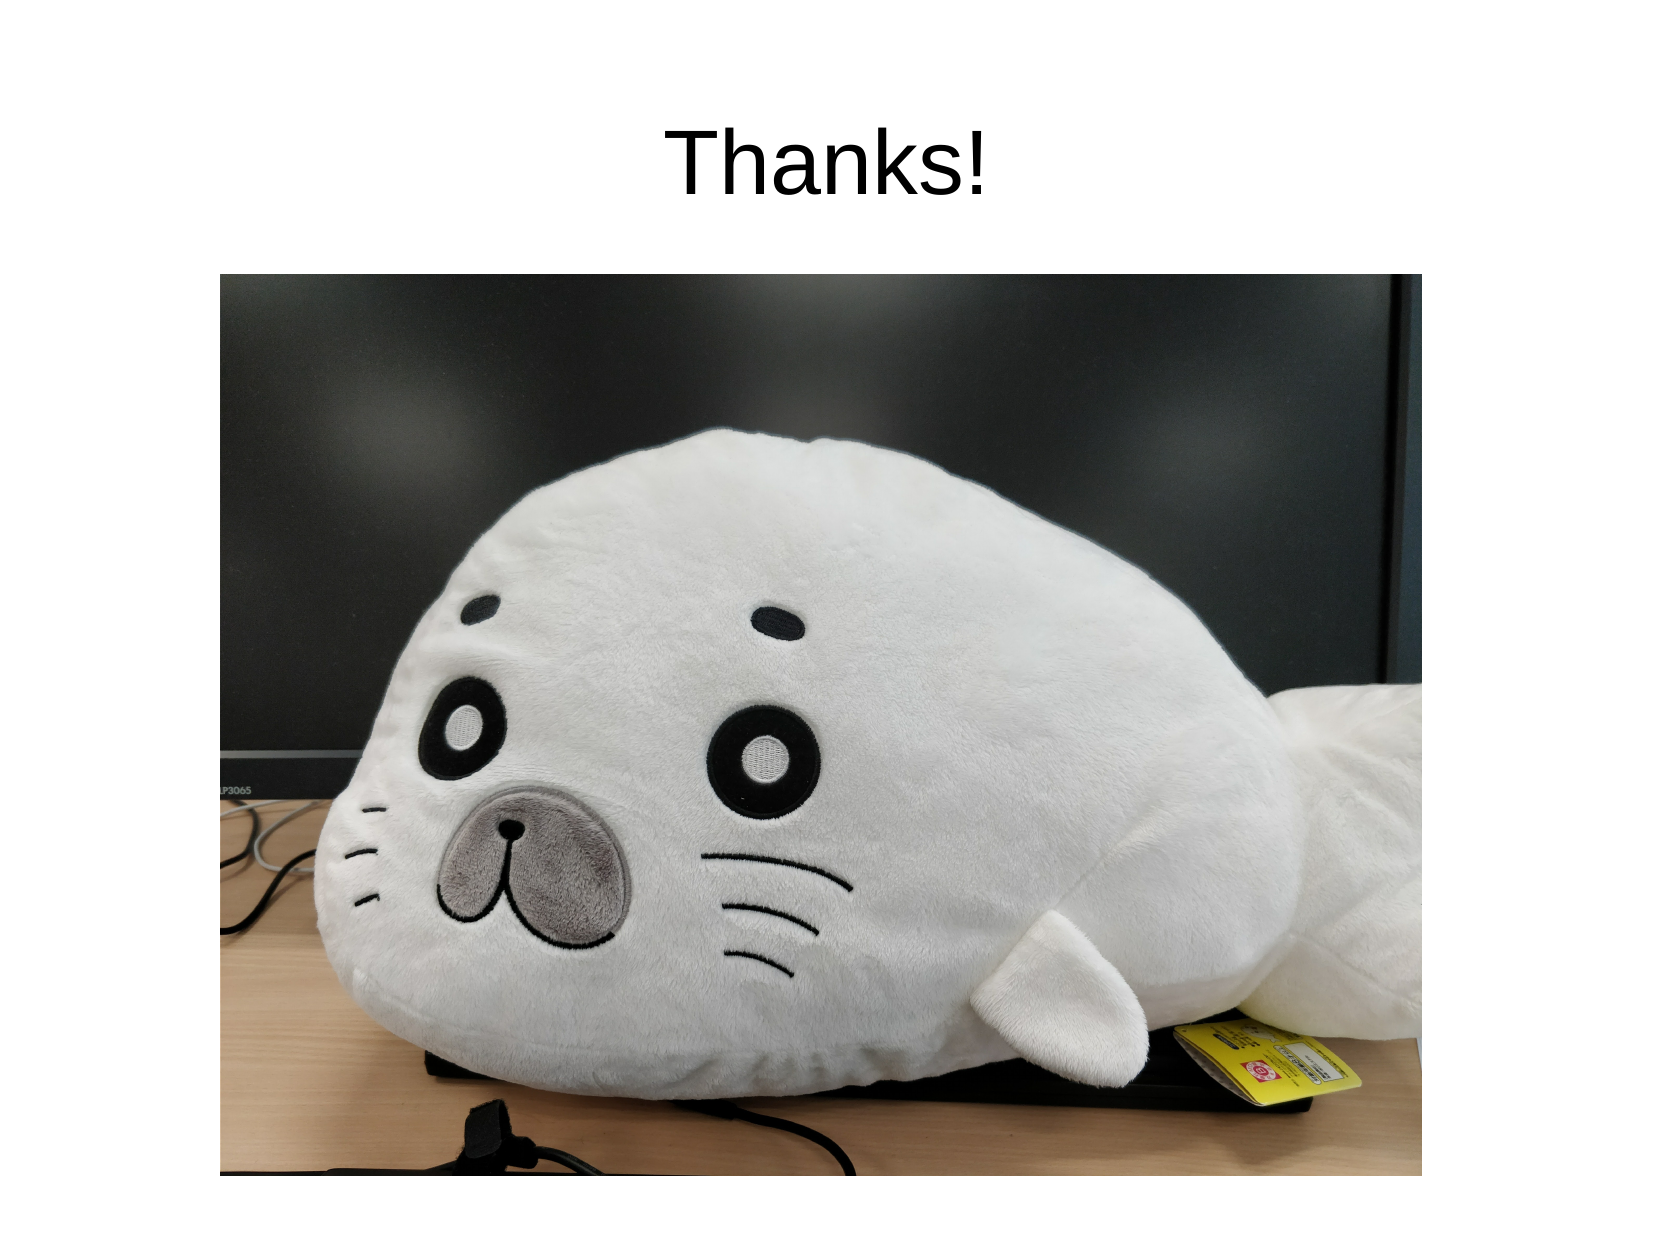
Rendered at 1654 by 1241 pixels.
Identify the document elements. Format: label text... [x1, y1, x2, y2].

picture [220, 274, 1422, 1176]
title Thanks! [82, 59, 1571, 267]
